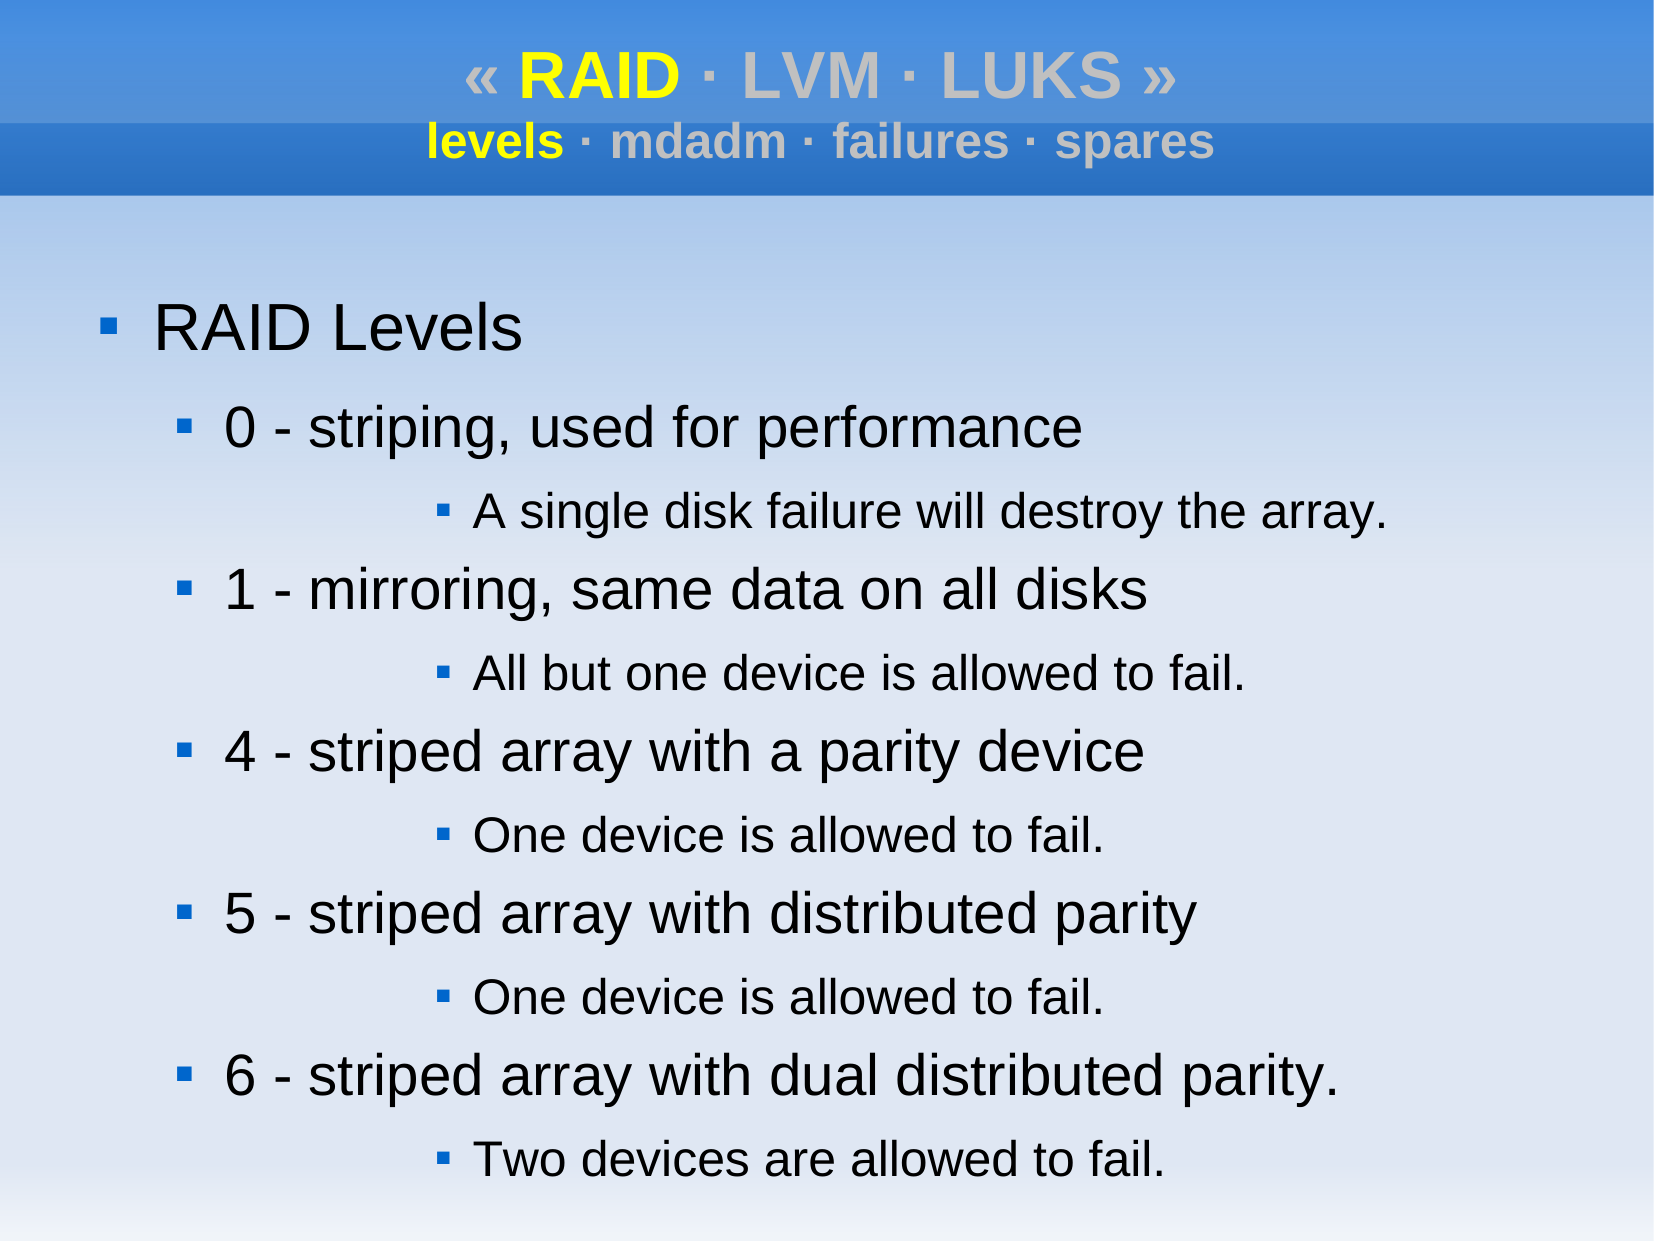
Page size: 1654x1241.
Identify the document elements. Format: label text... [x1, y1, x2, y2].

title « RAID · LVM · LUKS » levels · mdadm · failures · spares [76, 0, 1565, 208]
list RAID Levels 0 - striping, used for performance A single disk failure will destroy the array. 1 - mirroring, same data on all disks All but one device is allowed to fail. 4 - striped array with a parity device One device is allowed to fail. 5 - striped array with distributed parity One device is allowed to fail. 6 - striped array with dual distributed parity. Two devices are allowed to fail. [82, 290, 1571, 1188]
picture [0, 0, 1654, 1241]
